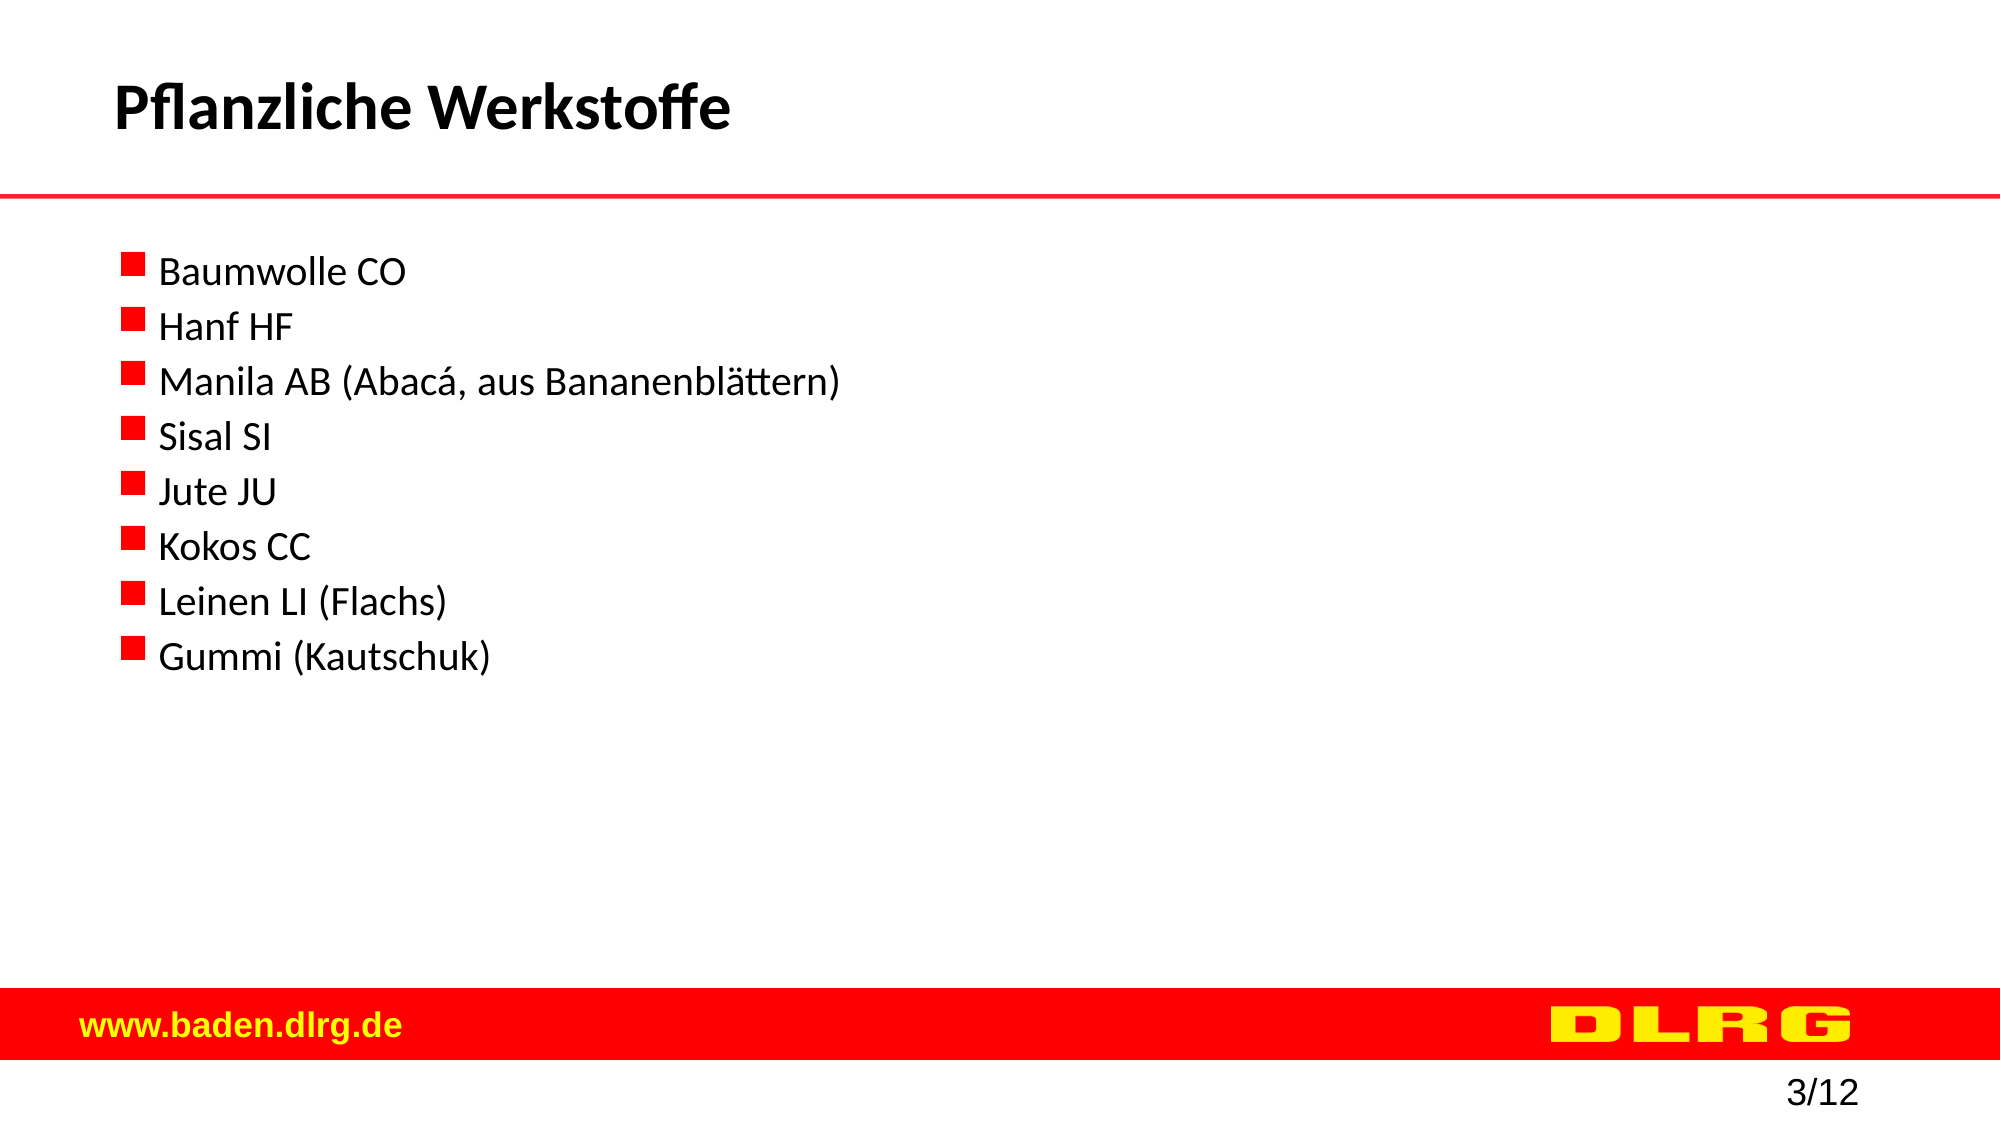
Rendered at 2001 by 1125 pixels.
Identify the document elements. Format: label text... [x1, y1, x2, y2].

text_box 3/12 [1771, 1060, 1878, 1111]
picture [1551, 1006, 1850, 1042]
text_box Pflanzliche Werkstoffe [99, 56, 1900, 149]
text_box Baumwolle CO Hanf HF Manila AB (Abacá, aus Bananenblättern) Sisal SI Jute JU Kokos CC Leinen LI (Flachs) Gummi (Kautschuk) [102, 231, 1898, 952]
